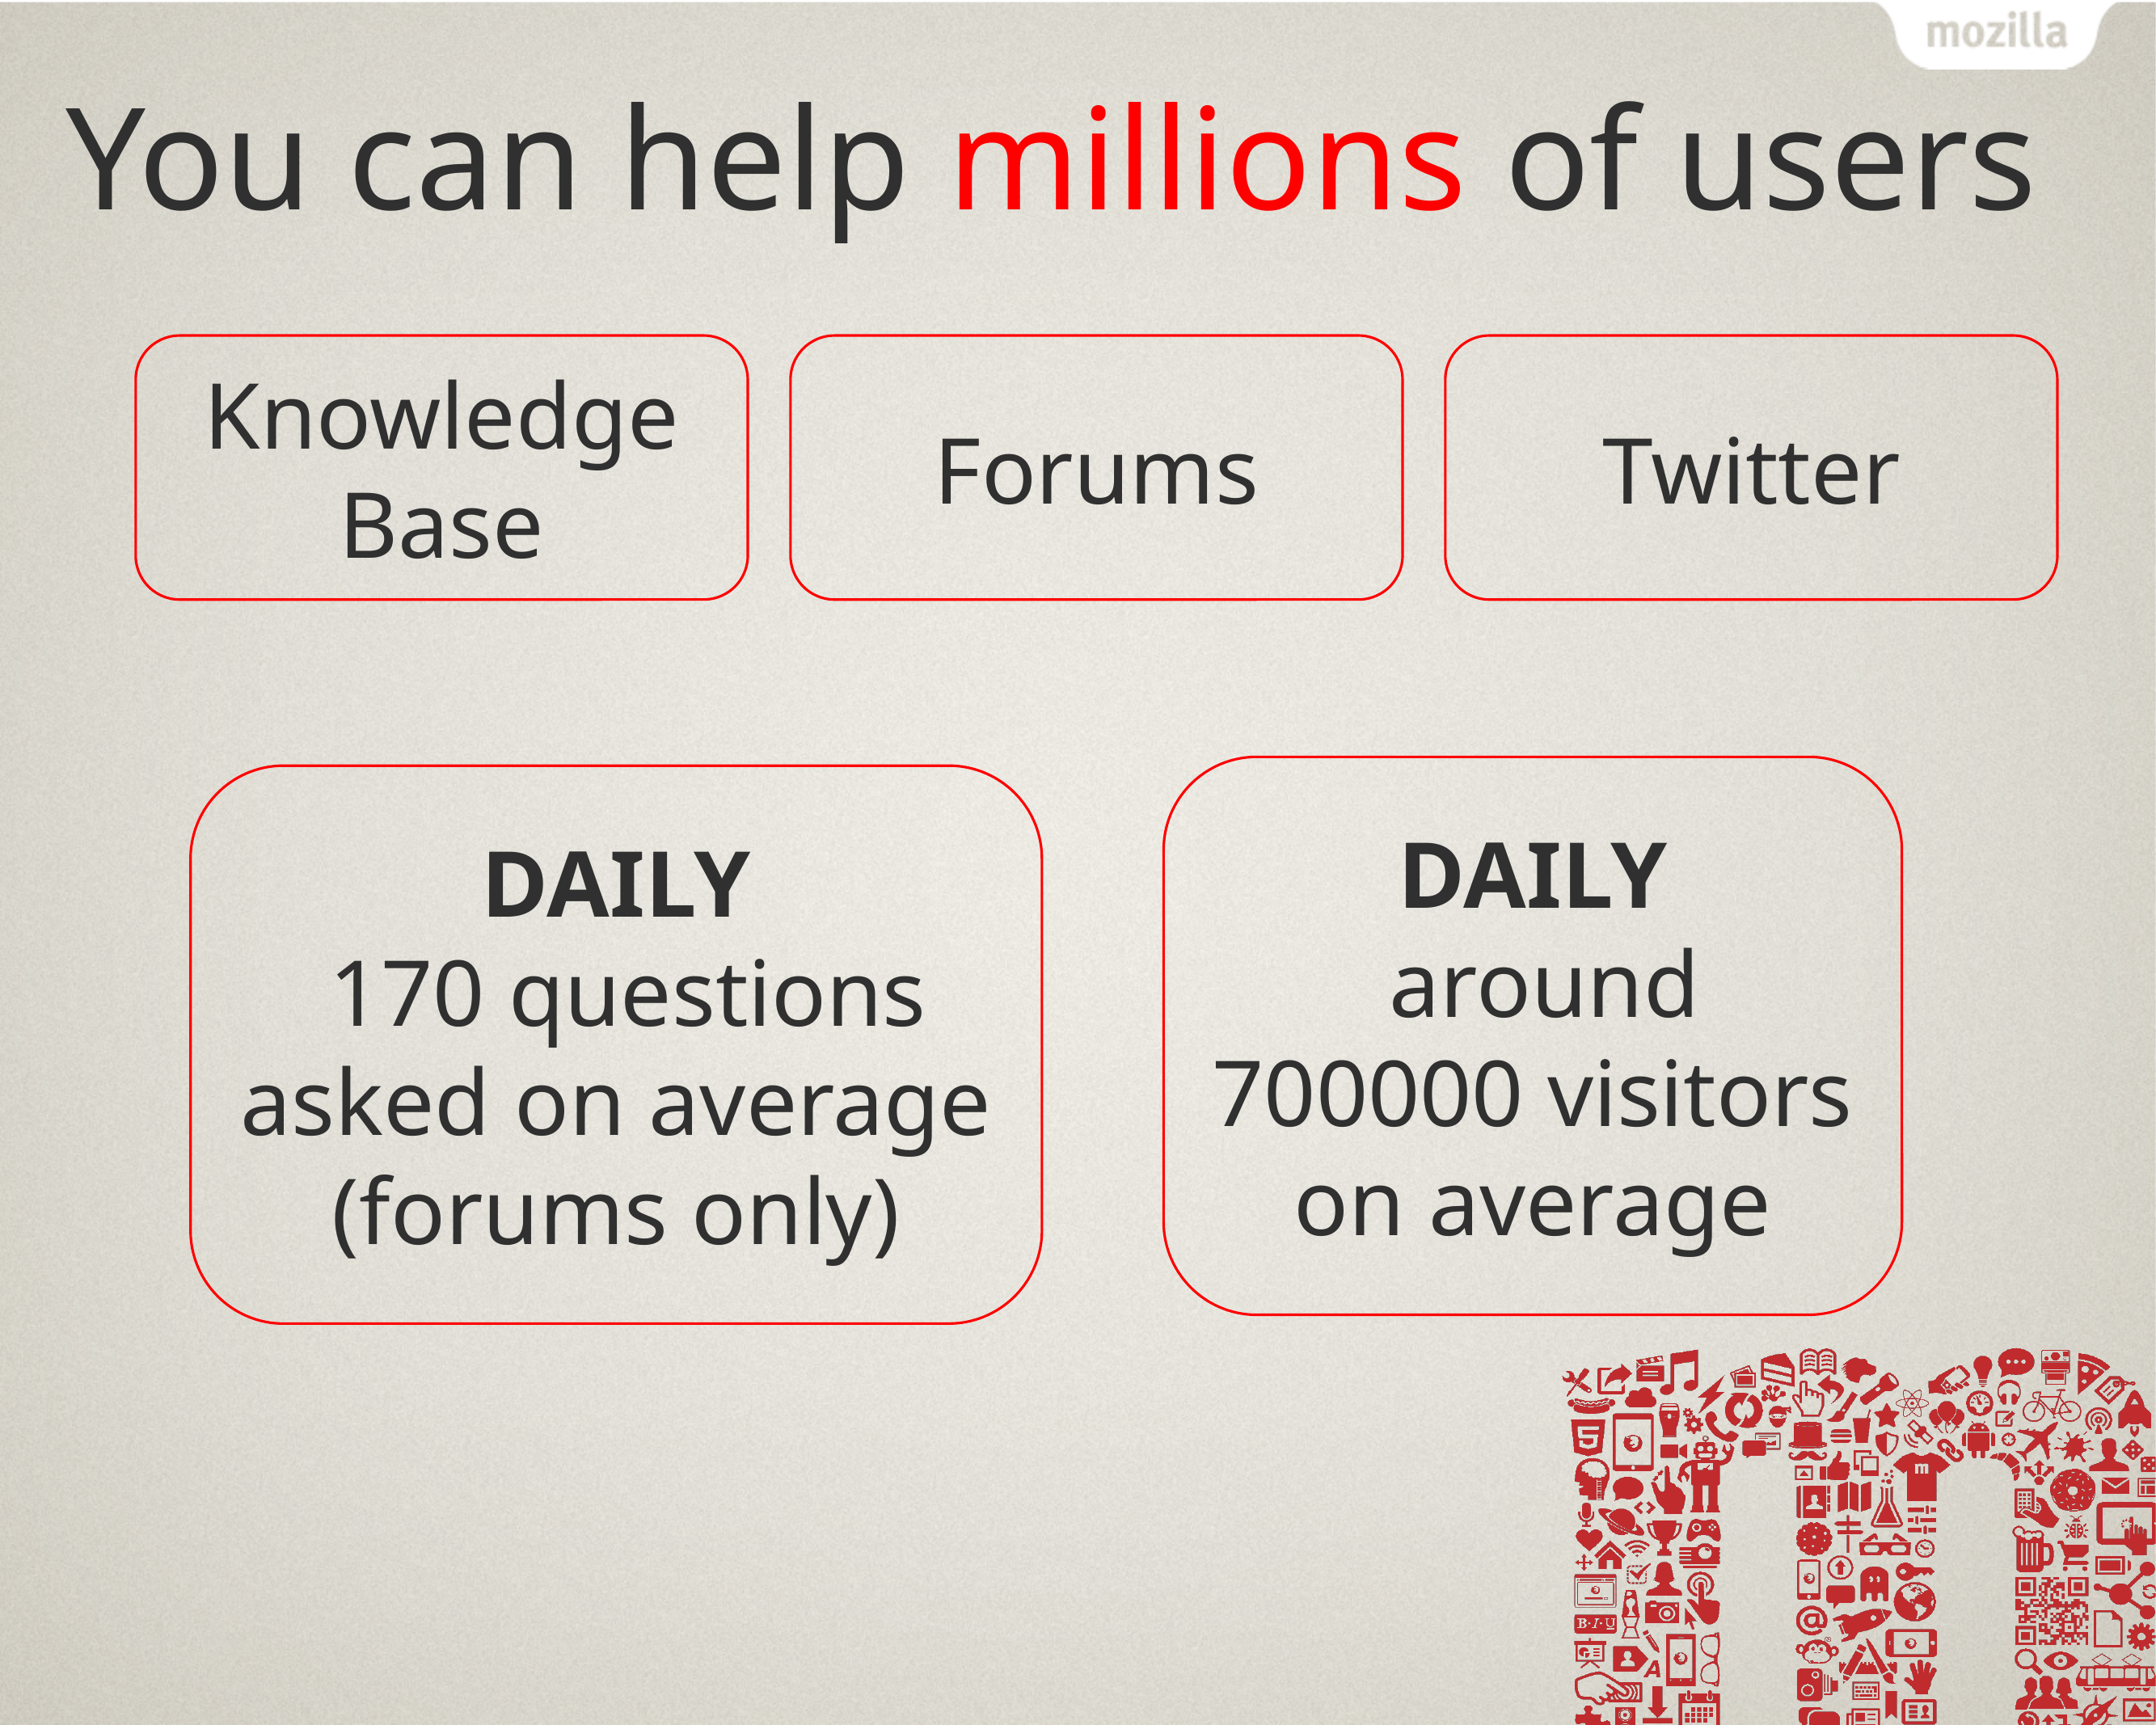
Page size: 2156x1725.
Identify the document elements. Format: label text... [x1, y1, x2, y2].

title You can help millions of users [58, 45, 2097, 261]
text_box Forums [790, 335, 1403, 600]
picture [0, 0, 2156, 1725]
text_box DAILY 170 questions asked on average (forums only) [190, 765, 1042, 1324]
text_box Knowledge Base [135, 335, 749, 600]
text_box Twitter [1445, 335, 2058, 600]
text_box DAILY around 700000 visitors on average [1163, 757, 1902, 1315]
